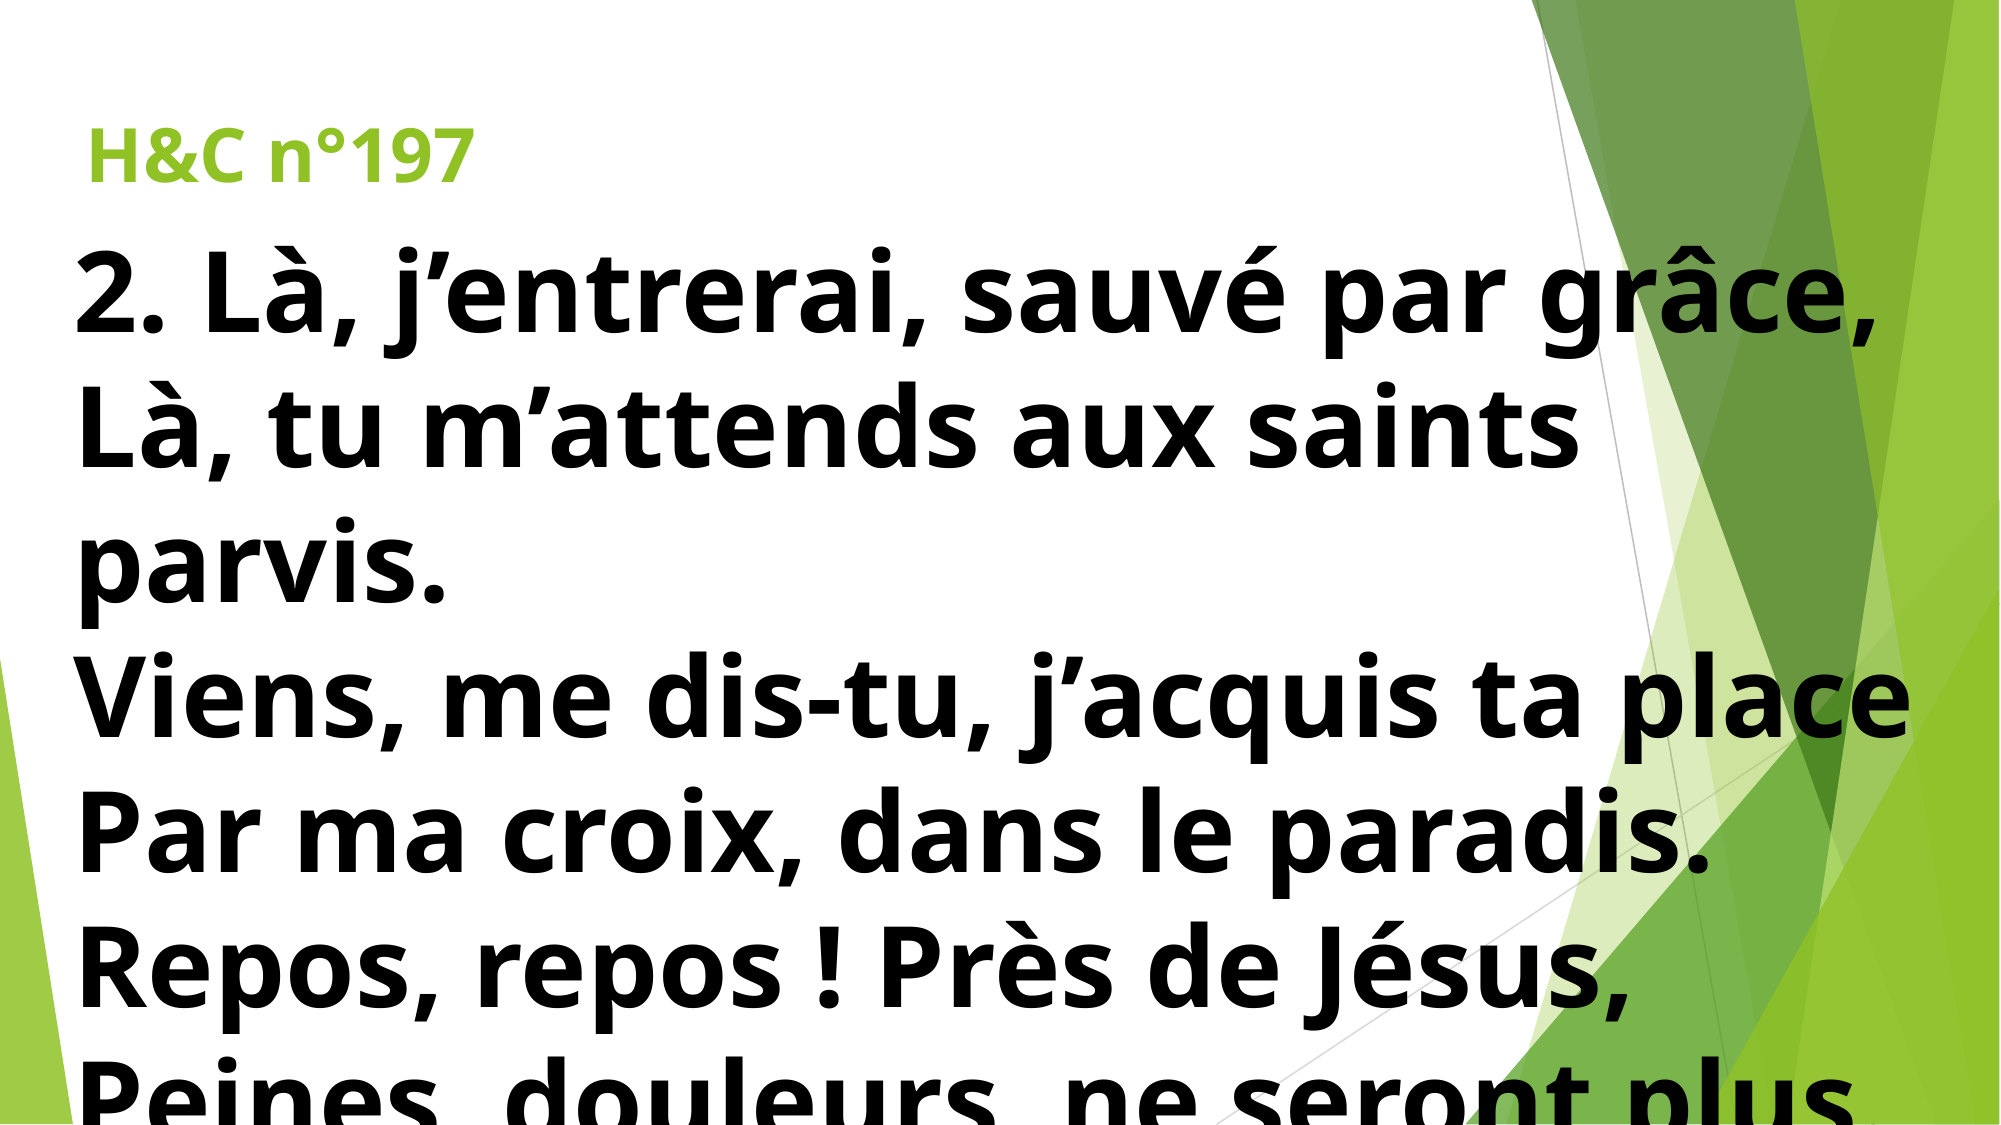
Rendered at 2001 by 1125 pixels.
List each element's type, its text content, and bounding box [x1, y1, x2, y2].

text_box H&C n°197 [70, 99, 1522, 213]
text_box 2. Là, j’entrerai, sauvé par grâce, Là, tu m’attends aux saints parvis. Viens, me dis-tu, j’acquis ta place Par ma croix, dans le paradis. Repos, repos ! Près de Jésus, Peines, douleurs, ne seront plus. [59, 213, 1973, 1037]
